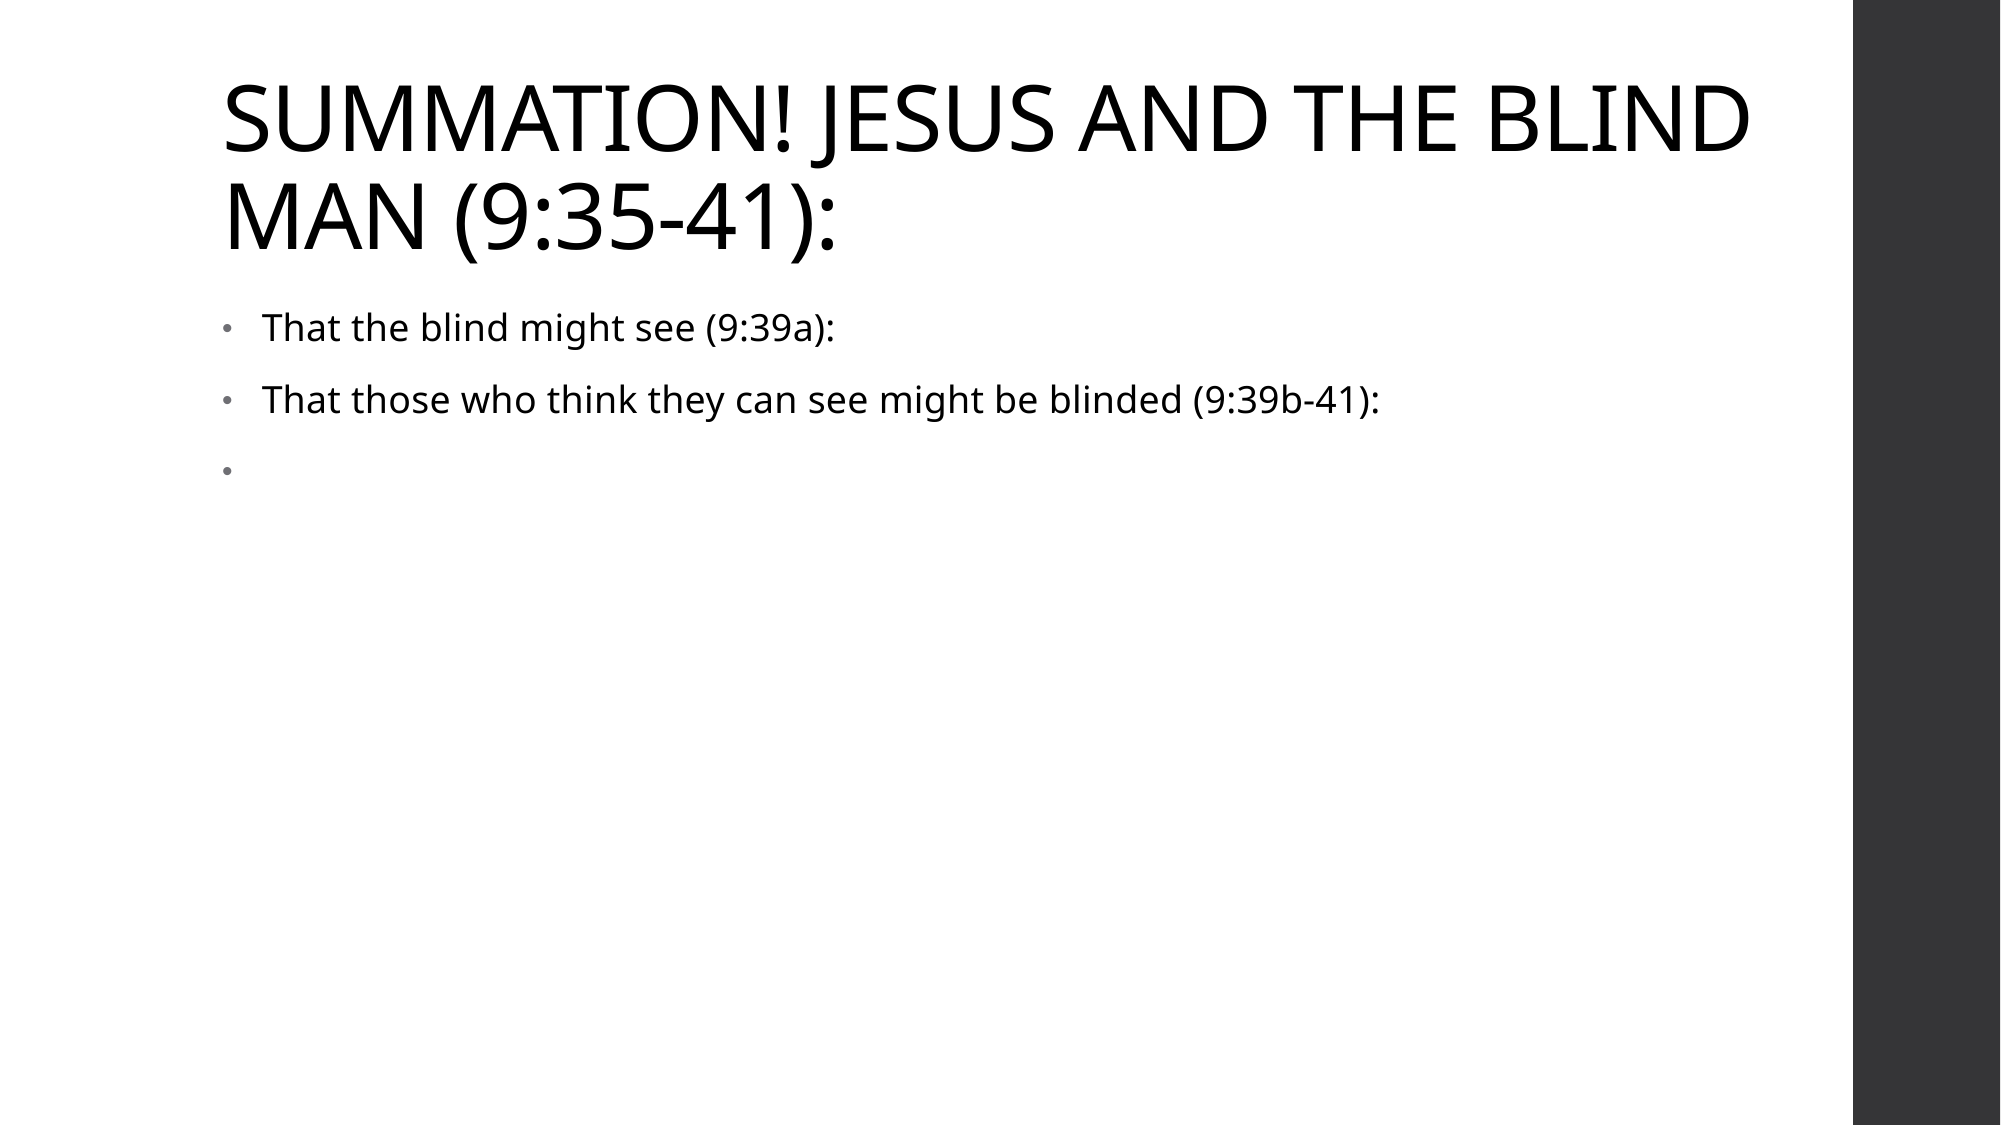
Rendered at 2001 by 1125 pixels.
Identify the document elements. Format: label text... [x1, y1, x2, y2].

list That the blind might see (9:39a): That those who think they can see might be blinded (9:39b-41): [206, 299, 1617, 1014]
title SUMMATION! JESUS AND THE BLIND MAN (9:35-41): [206, 60, 1797, 278]
